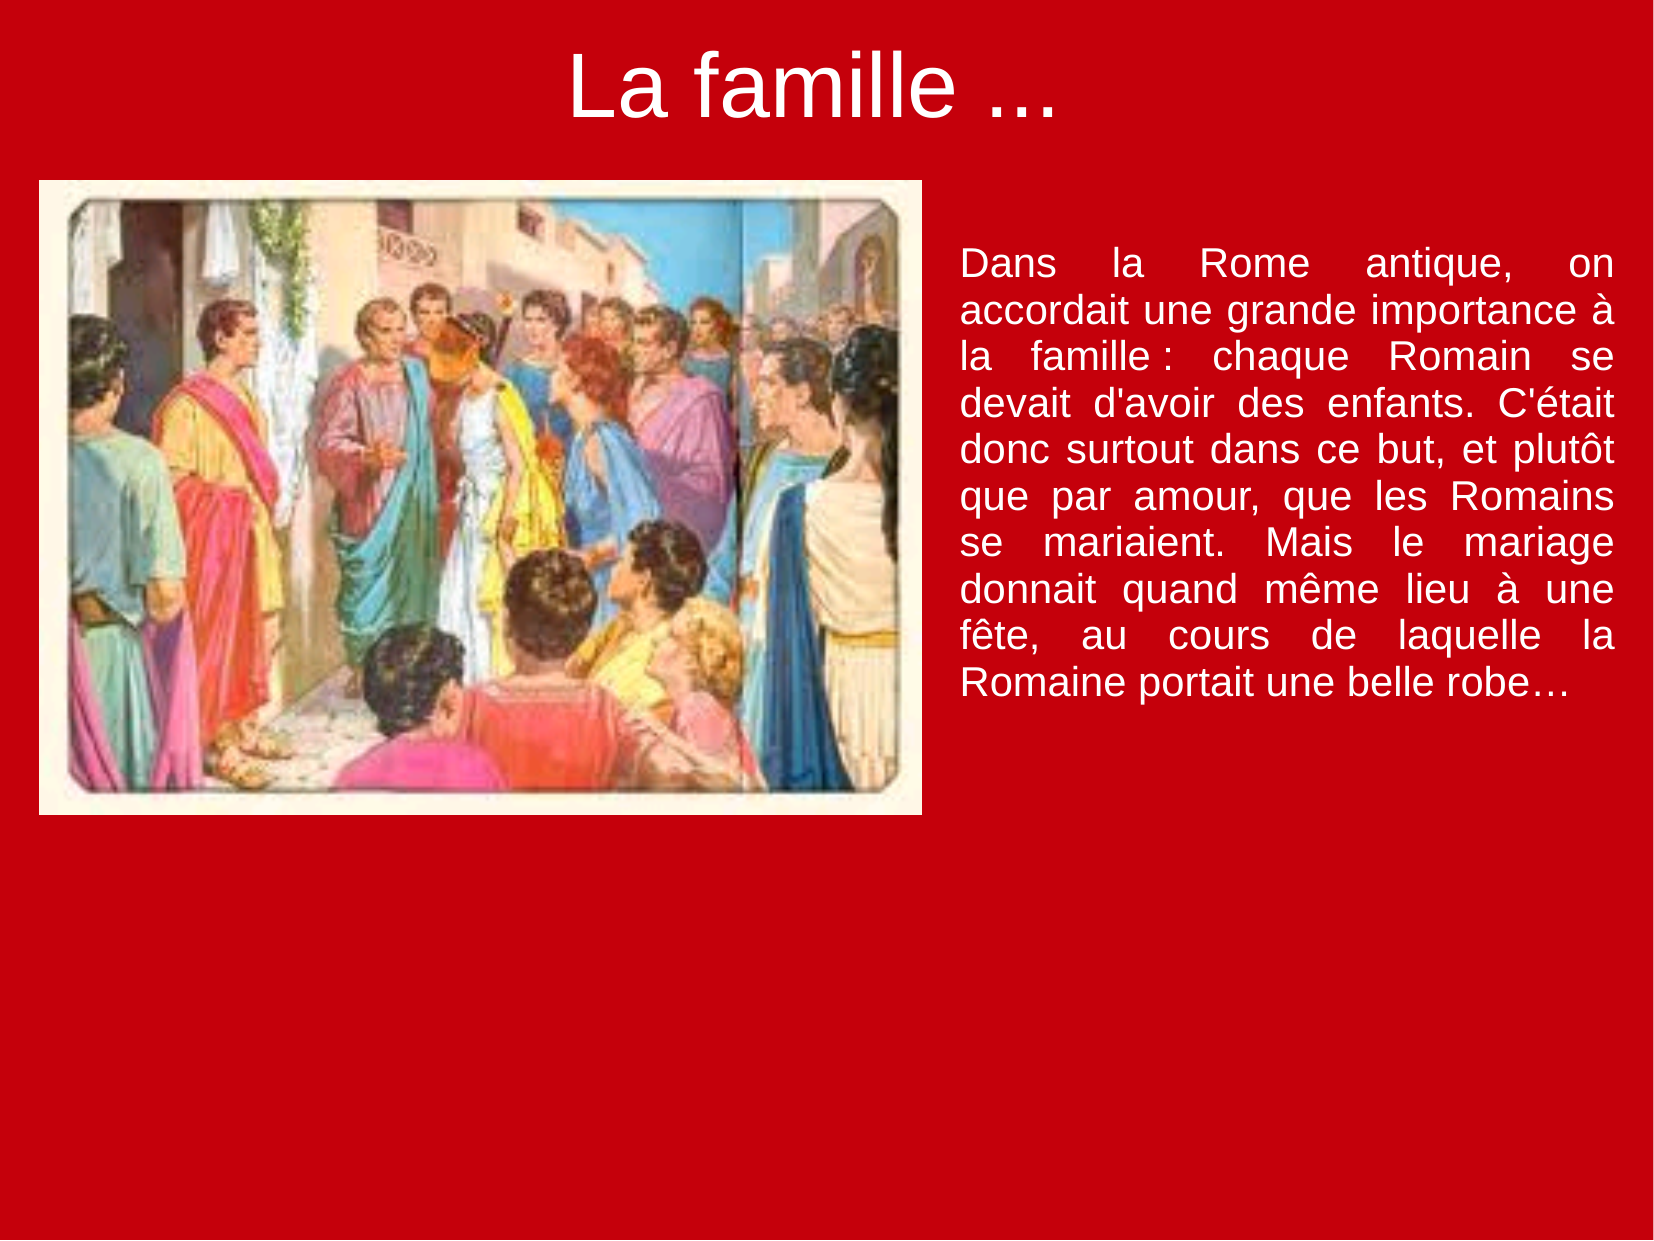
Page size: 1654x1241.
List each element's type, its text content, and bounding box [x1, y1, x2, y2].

text_box Dans la Rome antique, on accordait une grande importance à la famille : chaque Romain se devait d'avoir des enfants. C'était donc surtout dans ce but, et plutôt que par amour, que les Romains se mariaient. Mais le mariage donnait quand même lieu à une fête, au cours de laquelle la Romaine portait une belle robe… [944, 232, 1630, 716]
title La famille ... [82, 5, 1571, 166]
picture [39, 180, 922, 815]
